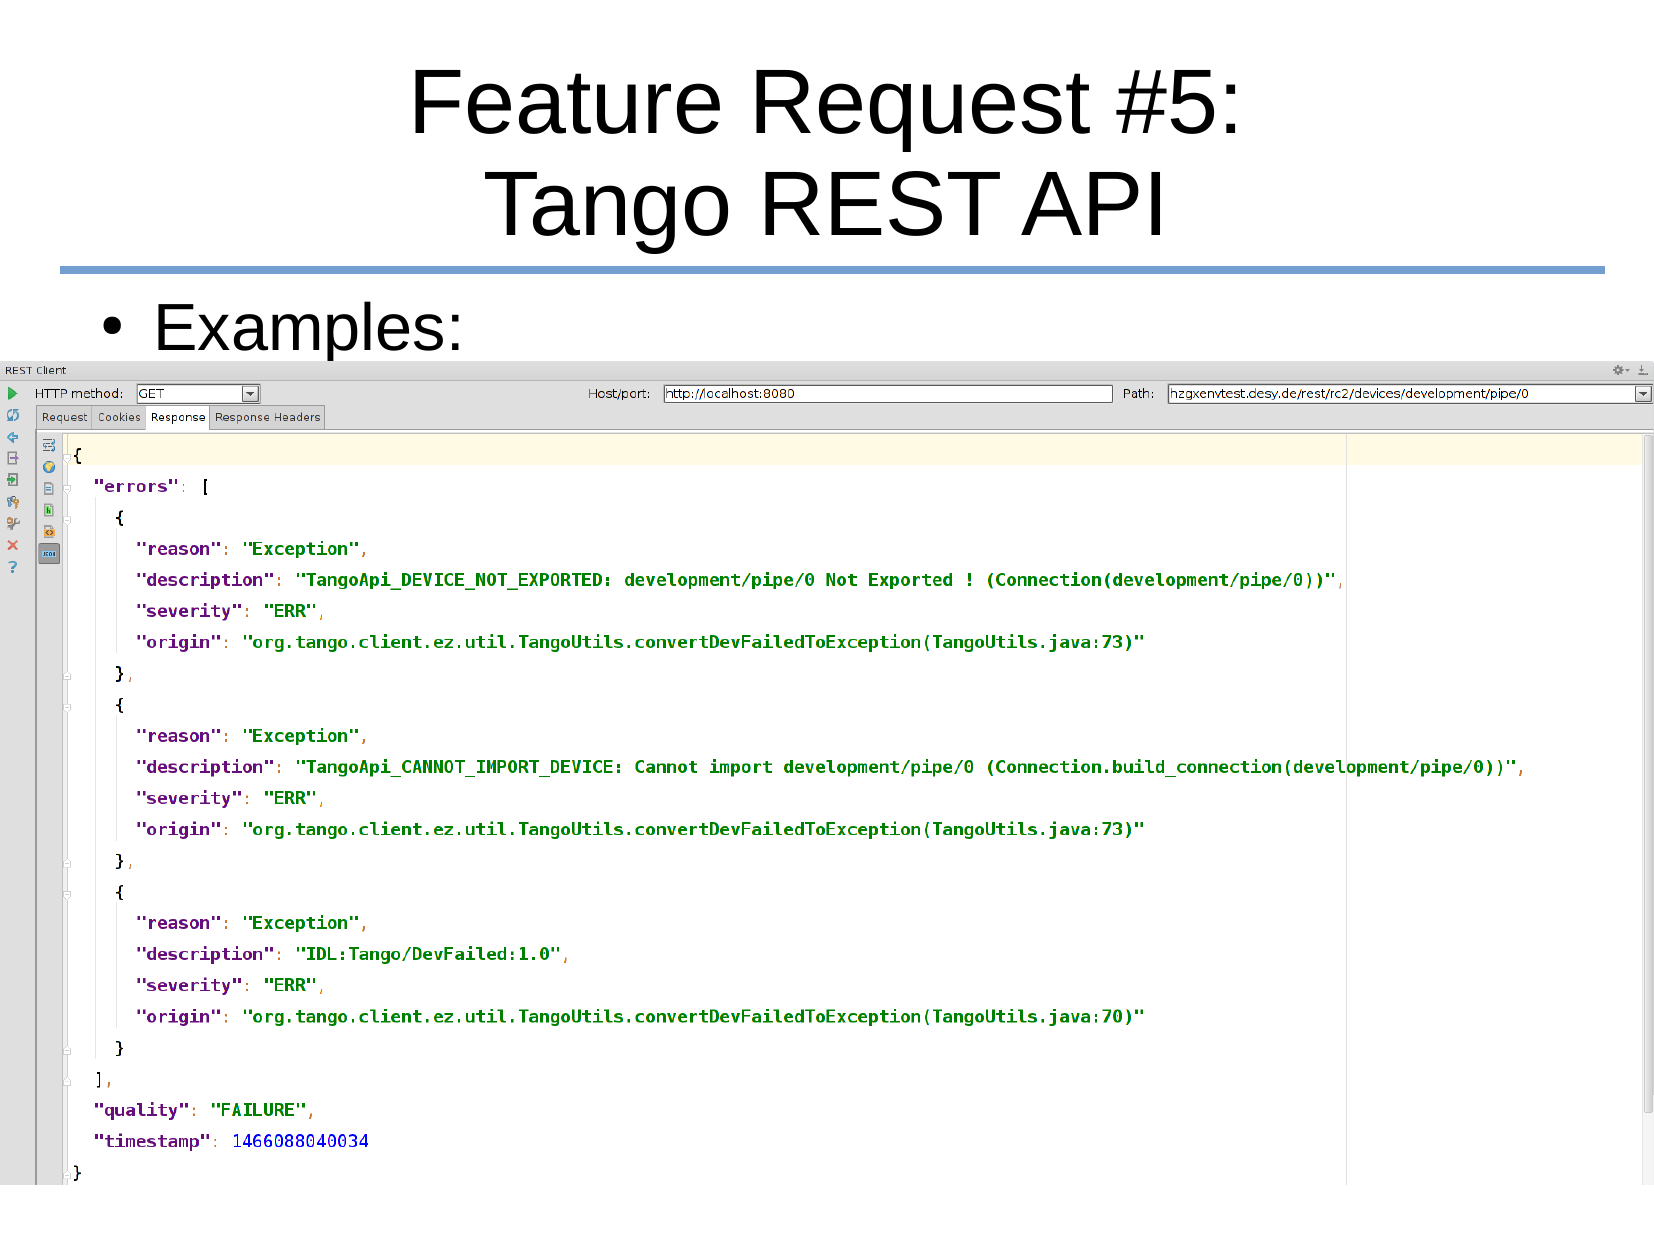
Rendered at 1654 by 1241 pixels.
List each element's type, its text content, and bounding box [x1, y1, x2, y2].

title Feature Request #5: Tango REST API [82, 49, 1571, 257]
picture [0, 361, 1654, 1186]
list Examples: [82, 290, 1571, 361]
